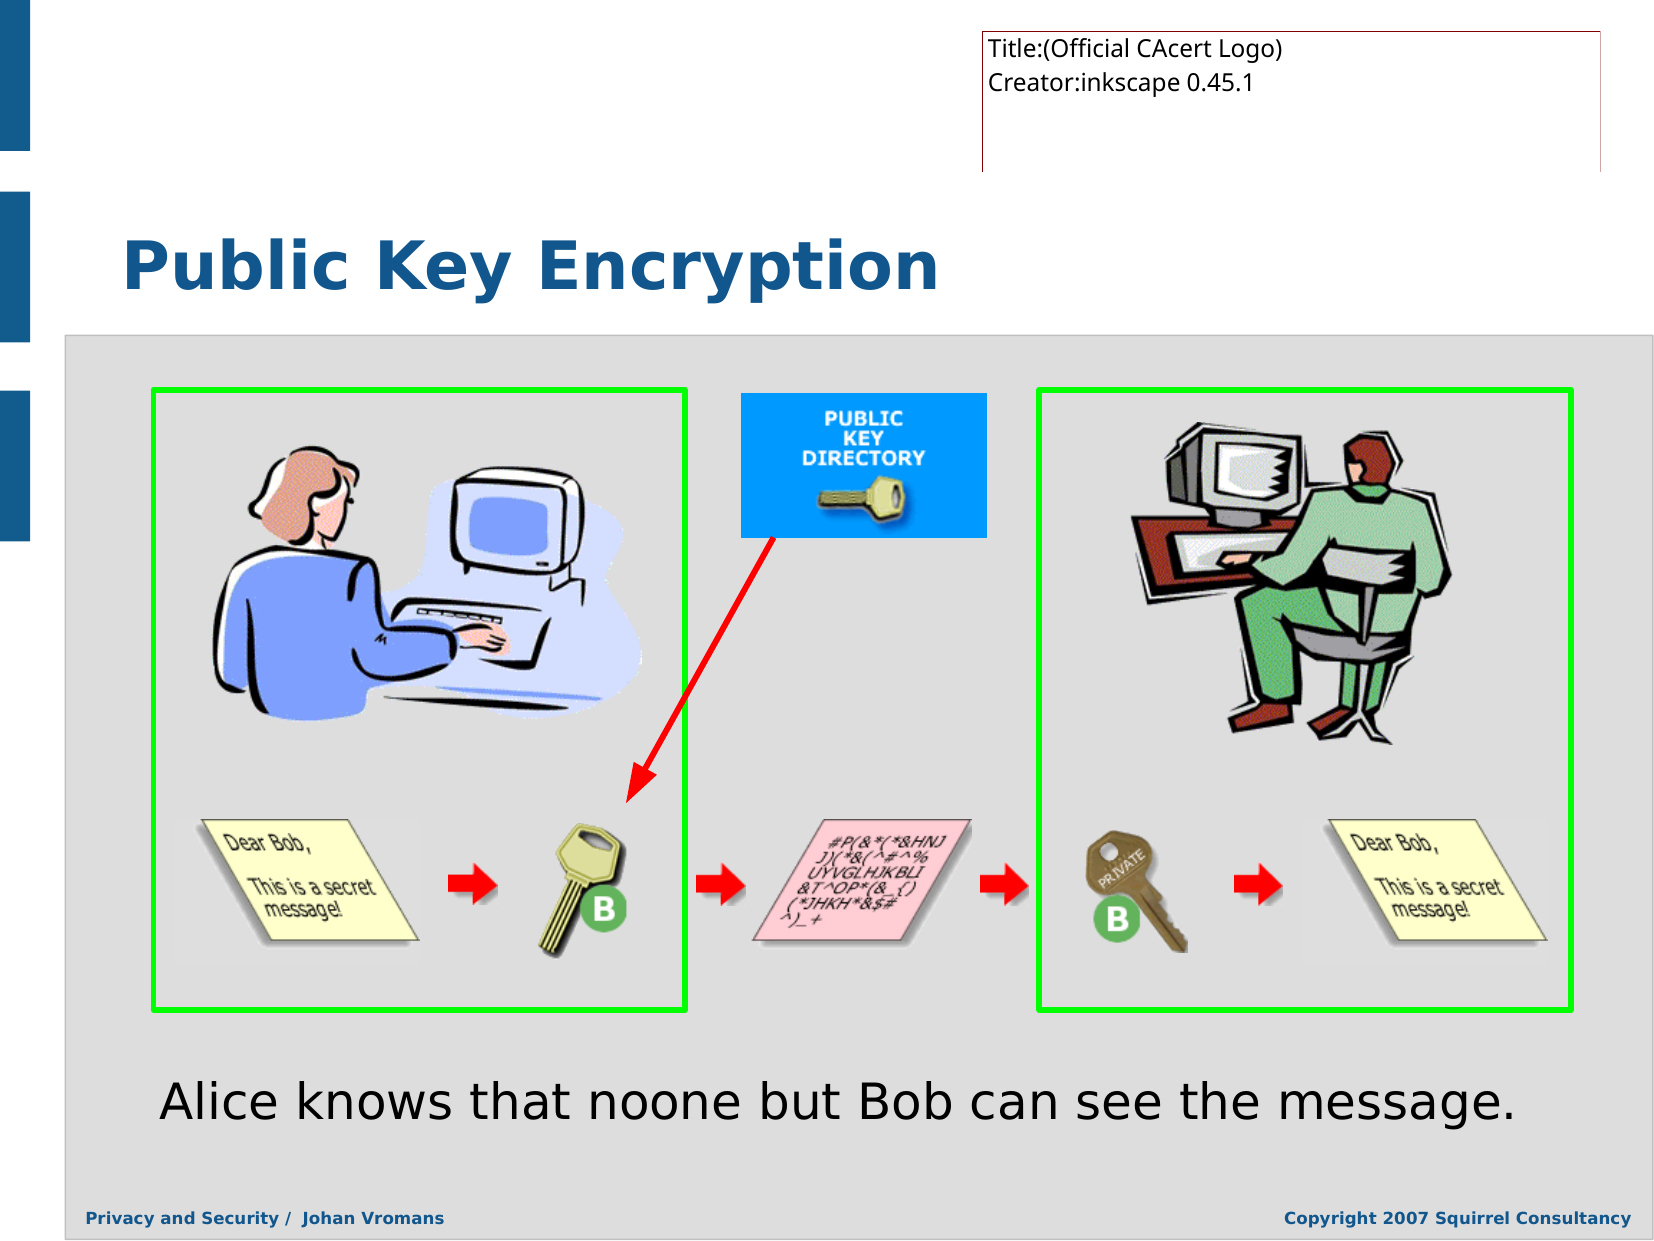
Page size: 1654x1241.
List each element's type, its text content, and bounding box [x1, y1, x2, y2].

picture [1234, 862, 1283, 906]
picture [741, 393, 987, 538]
picture [696, 819, 972, 964]
picture [448, 862, 498, 906]
picture [212, 422, 642, 745]
picture [1085, 830, 1188, 953]
picture [1302, 819, 1548, 964]
title Public Key Encryption [121, 206, 1533, 326]
picture [980, 862, 1029, 906]
text_box Alice knows that noone but Bob can see the message. [159, 1072, 1519, 1131]
picture [1077, 422, 1506, 745]
picture [537, 823, 628, 960]
picture [175, 819, 420, 964]
